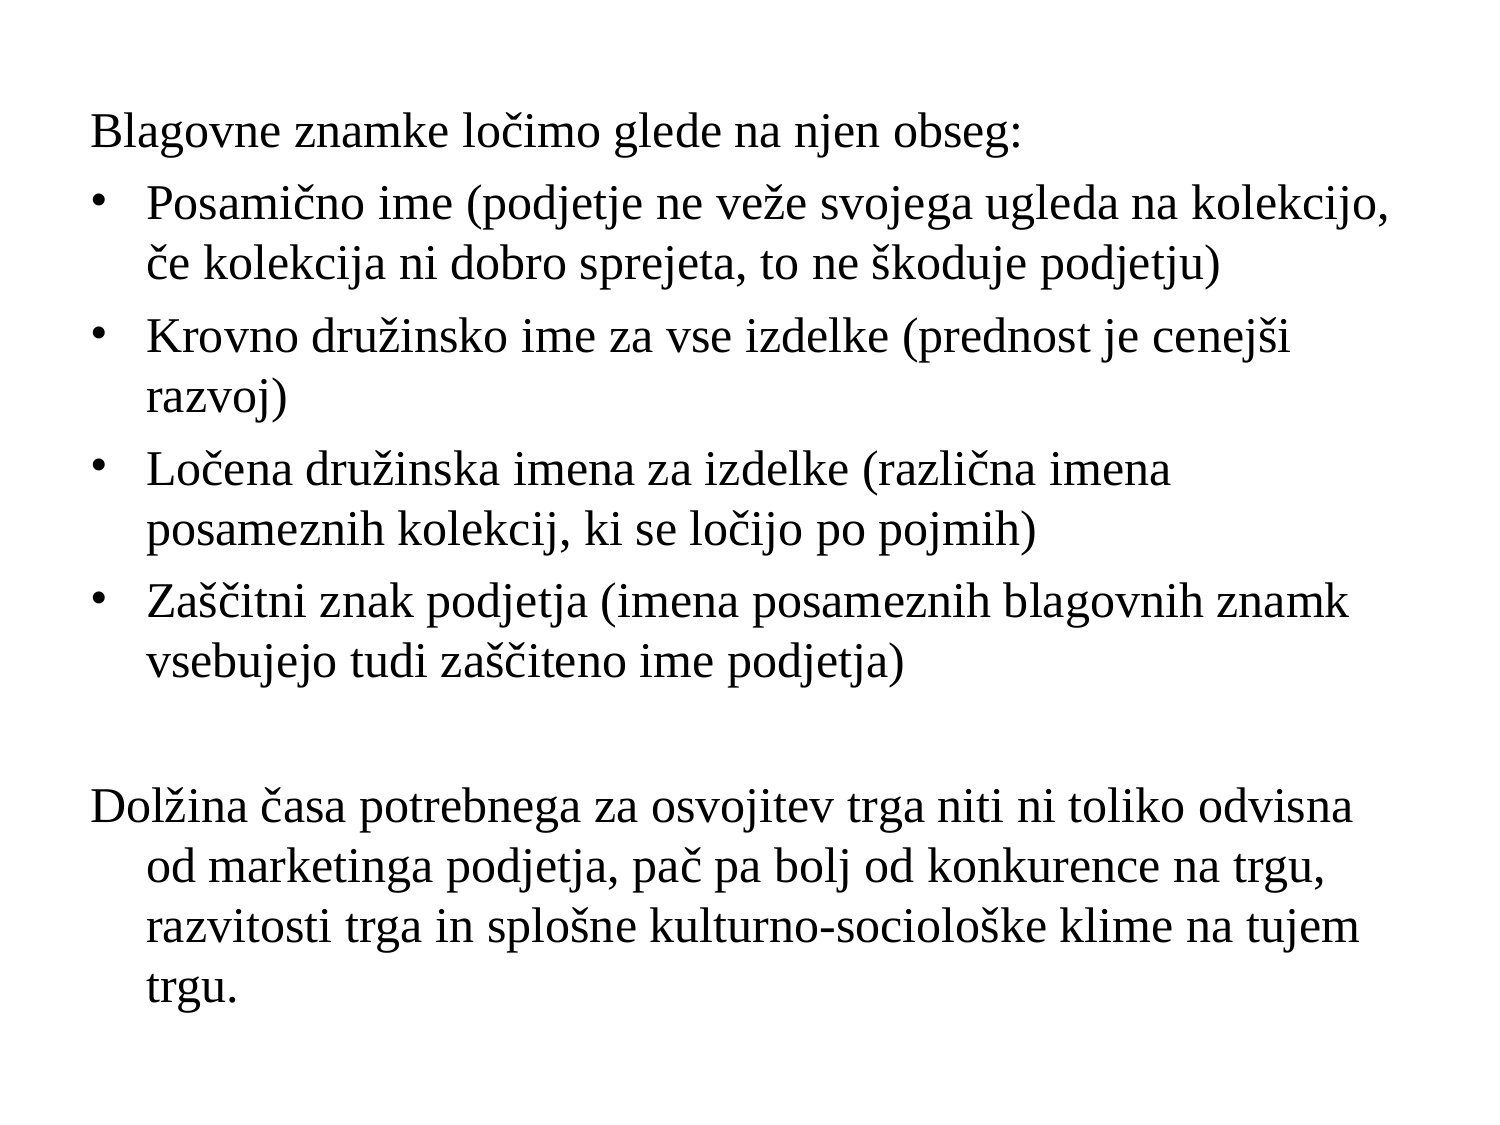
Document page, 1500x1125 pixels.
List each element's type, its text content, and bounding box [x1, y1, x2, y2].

list Blagovne znamke ločimo glede na njen obseg: Posamično ime (podjetje ne veže svojega ugleda na kolekcijo, če kolekcija ni dobro sprejeta, to ne škoduje podjetju) Krovno družinsko ime za vse izdelke (prednost je cenejši razvoj) Ločena družinska imena za izdelke (različna imena posameznih kolekcij, ki se ločijo po pojmih) Zaščitni znak podjetja (imena posameznih blagovnih znamk vsebujejo tudi zaščiteno ime podjetja) Dolžina časa potrebnega za osvojitev trga niti ni toliko odvisna od marketinga podjetja, pač pa bolj od konkurence na trgu, razvitosti trga in splošne kulturno-sociološke klime na tujem trgu. [75, 90, 1426, 1047]
